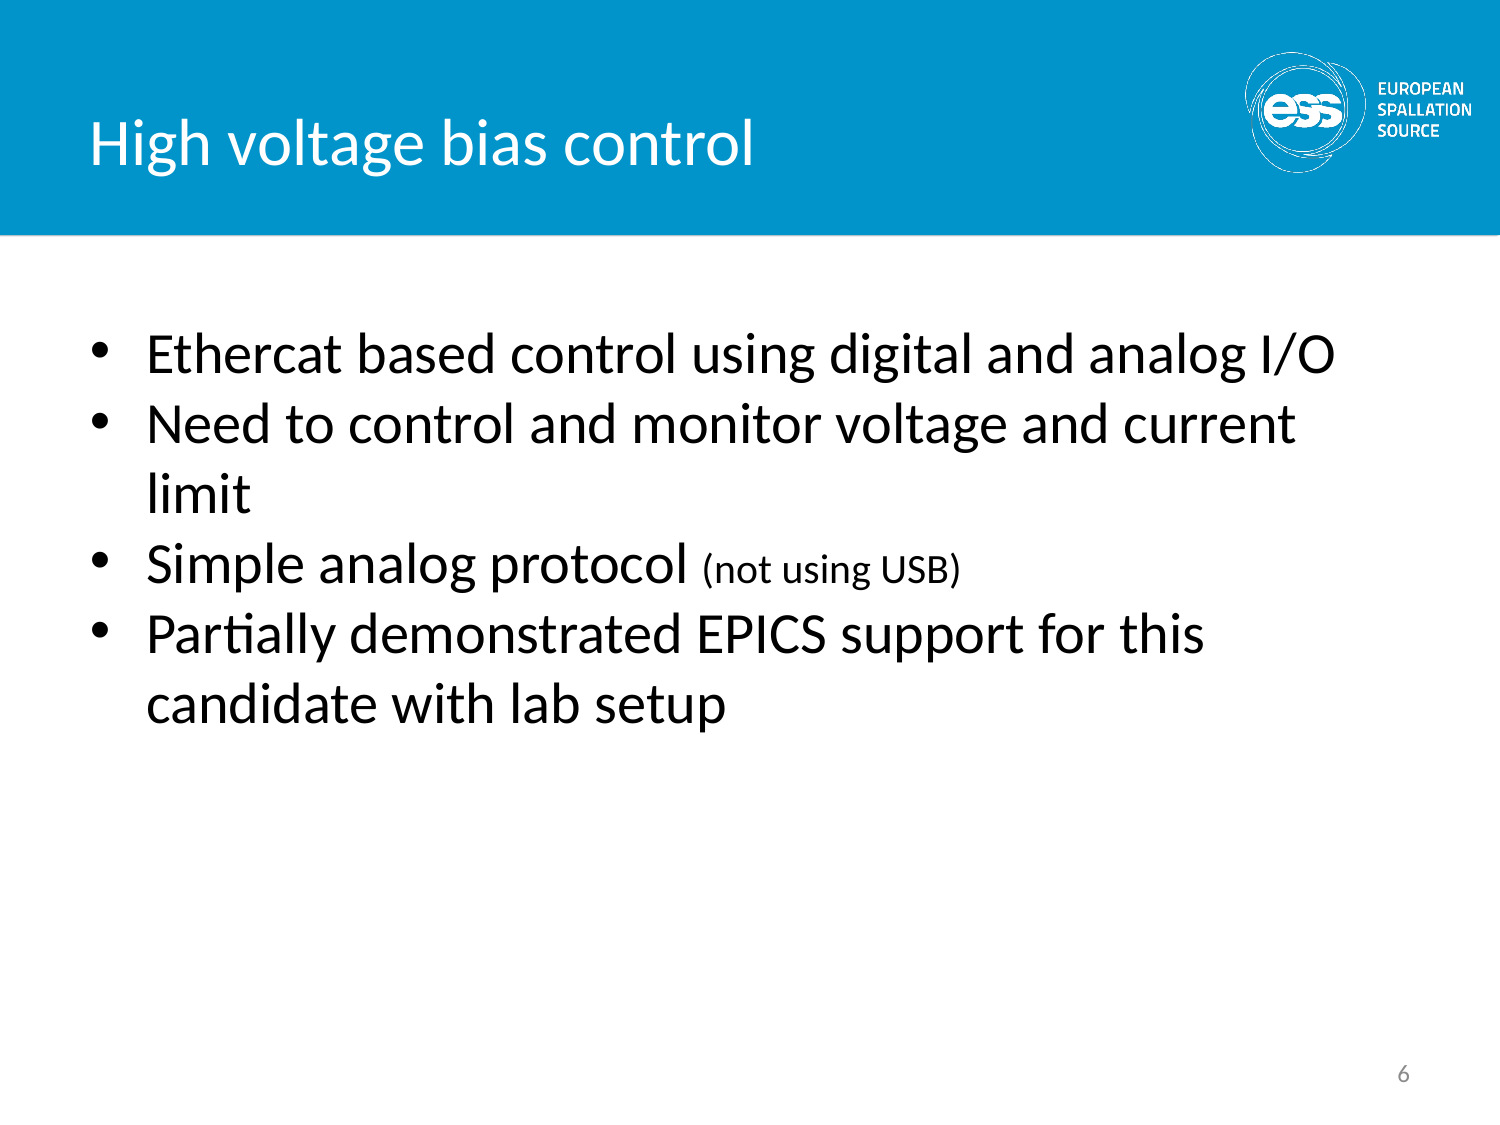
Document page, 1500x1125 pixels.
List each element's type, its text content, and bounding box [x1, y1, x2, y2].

picture [1443, 86, 1450, 93]
picture [1422, 125, 1428, 134]
picture [1418, 104, 1423, 115]
text_box Ethercat based control using digital and analog I/O Need to control and monitor voltage and current limit Simple analog protocol (not using USB) Partially demonstrated EPICS support for this candidate with lab setup [74, 262, 1425, 1005]
picture [1264, 94, 1342, 127]
picture [1409, 104, 1415, 115]
picture [1379, 83, 1385, 94]
picture [1398, 109, 1406, 115]
picture [1436, 104, 1444, 115]
picture [1454, 83, 1458, 94]
picture [1389, 104, 1393, 115]
picture [1400, 83, 1407, 94]
picture [1432, 125, 1438, 136]
picture [1423, 83, 1430, 94]
text_box High voltage bias control [75, 45, 1246, 233]
text_box <number> [1074, 1042, 1425, 1103]
